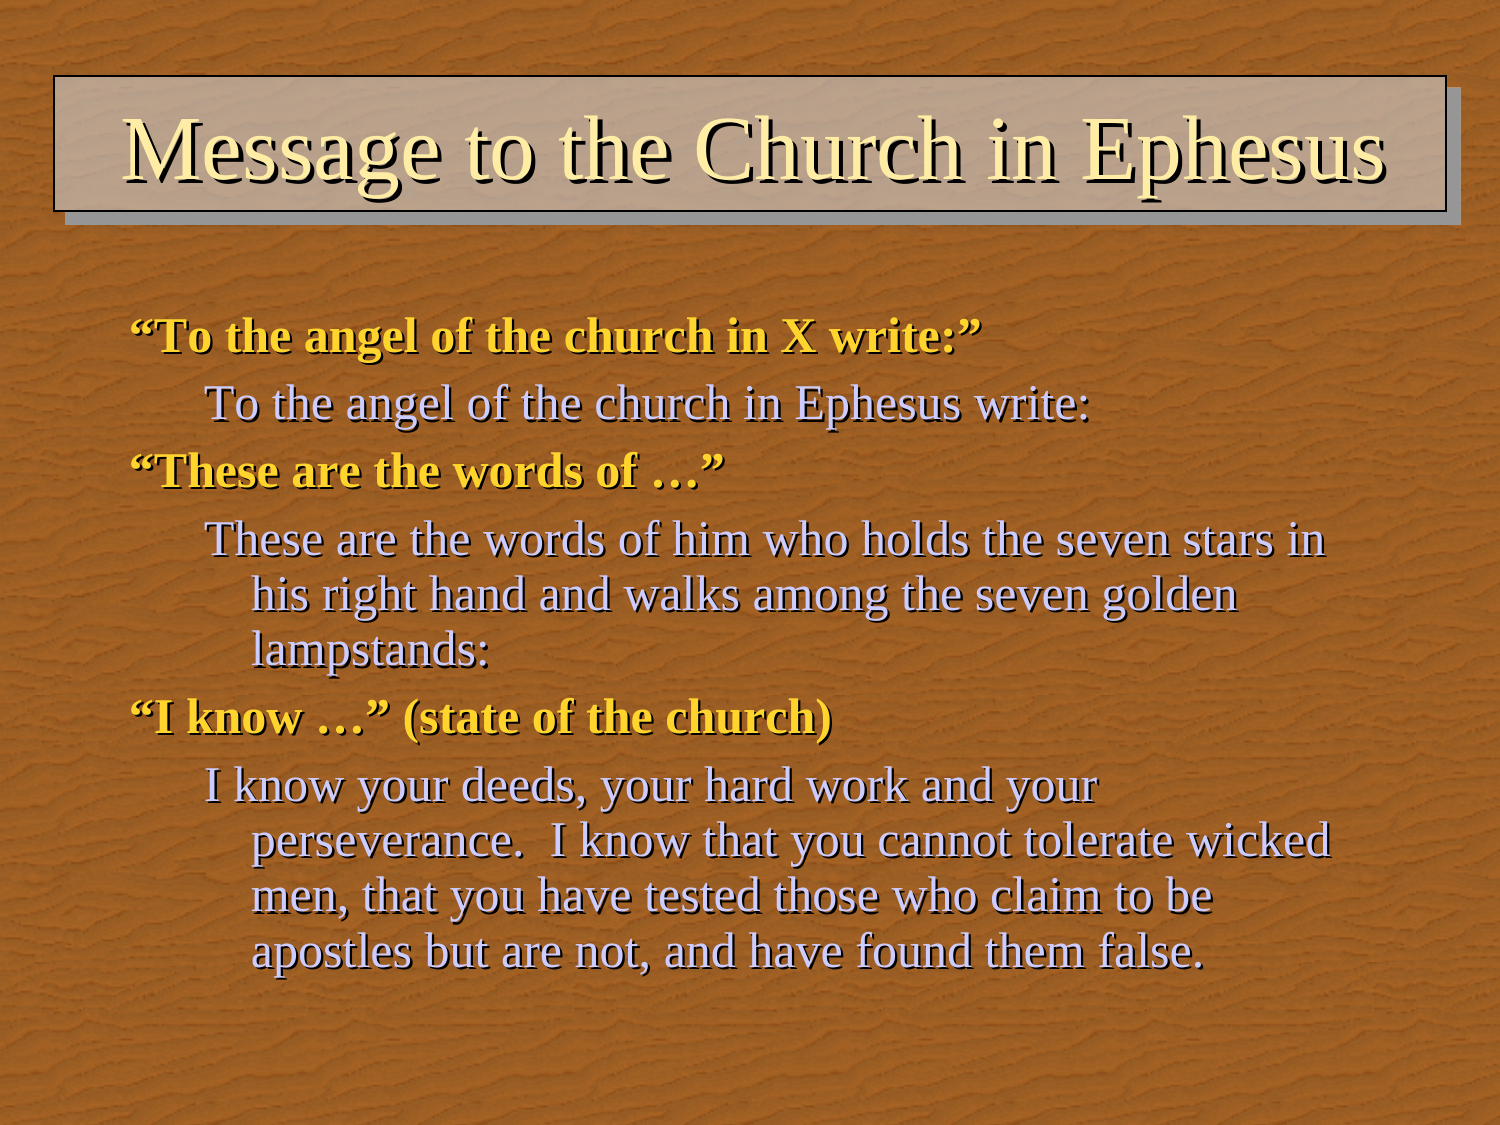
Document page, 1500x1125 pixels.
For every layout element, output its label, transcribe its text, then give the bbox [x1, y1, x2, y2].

picture [0, 0, 1500, 1125]
title Message to the Church in Ephesus [35, 54, 1474, 242]
list “To the angel of the church in X write:” To the angel of the church in Ephesus write: “These are the words of …” These are the words of him who holds the seven stars in his right hand and walks among the seven golden lampstands: “I know …” (state of the church) I know your deeds, your hard work and your perseverance. I know that you cannot tolerate wicked men, that you have tested those who claim to be apostles but are not, and have found them false. [113, 299, 1399, 1051]
